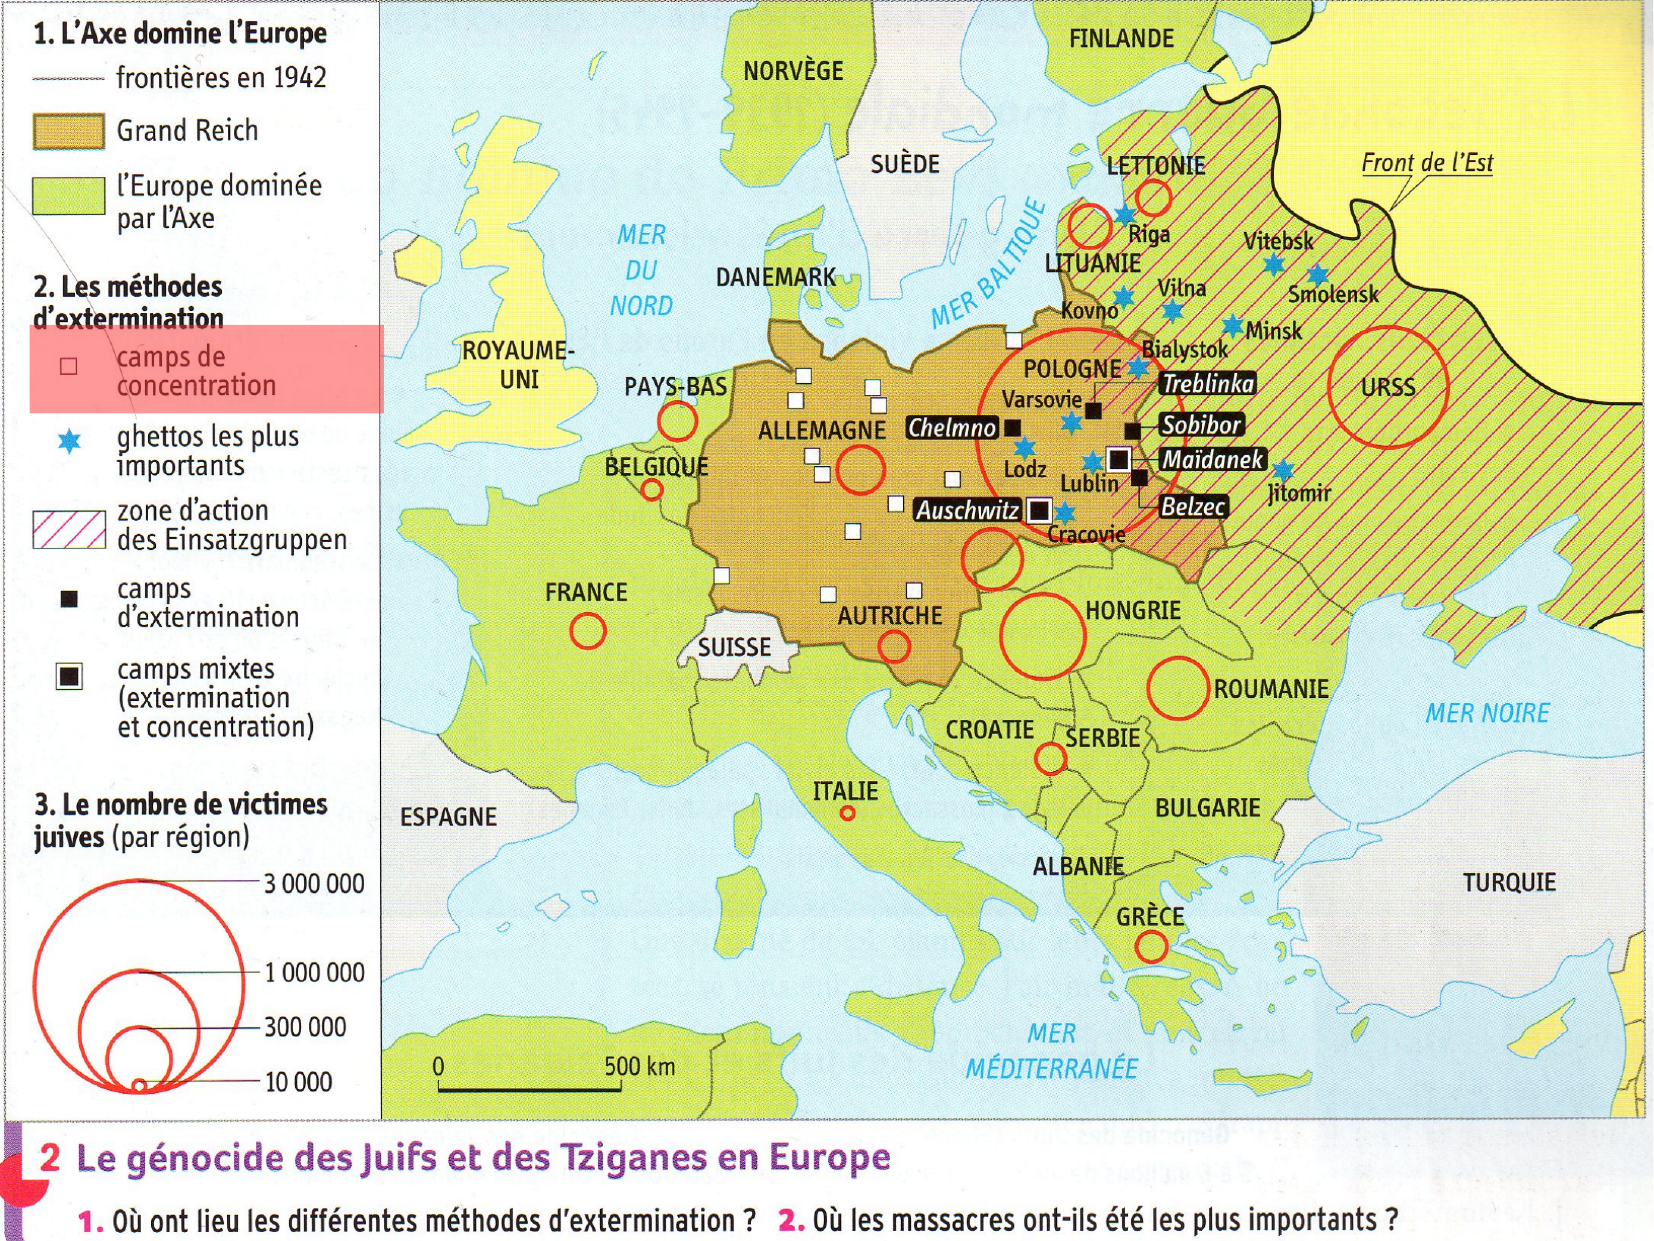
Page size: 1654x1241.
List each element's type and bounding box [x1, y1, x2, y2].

text_box [29, 324, 384, 414]
picture [0, 0, 1654, 1241]
